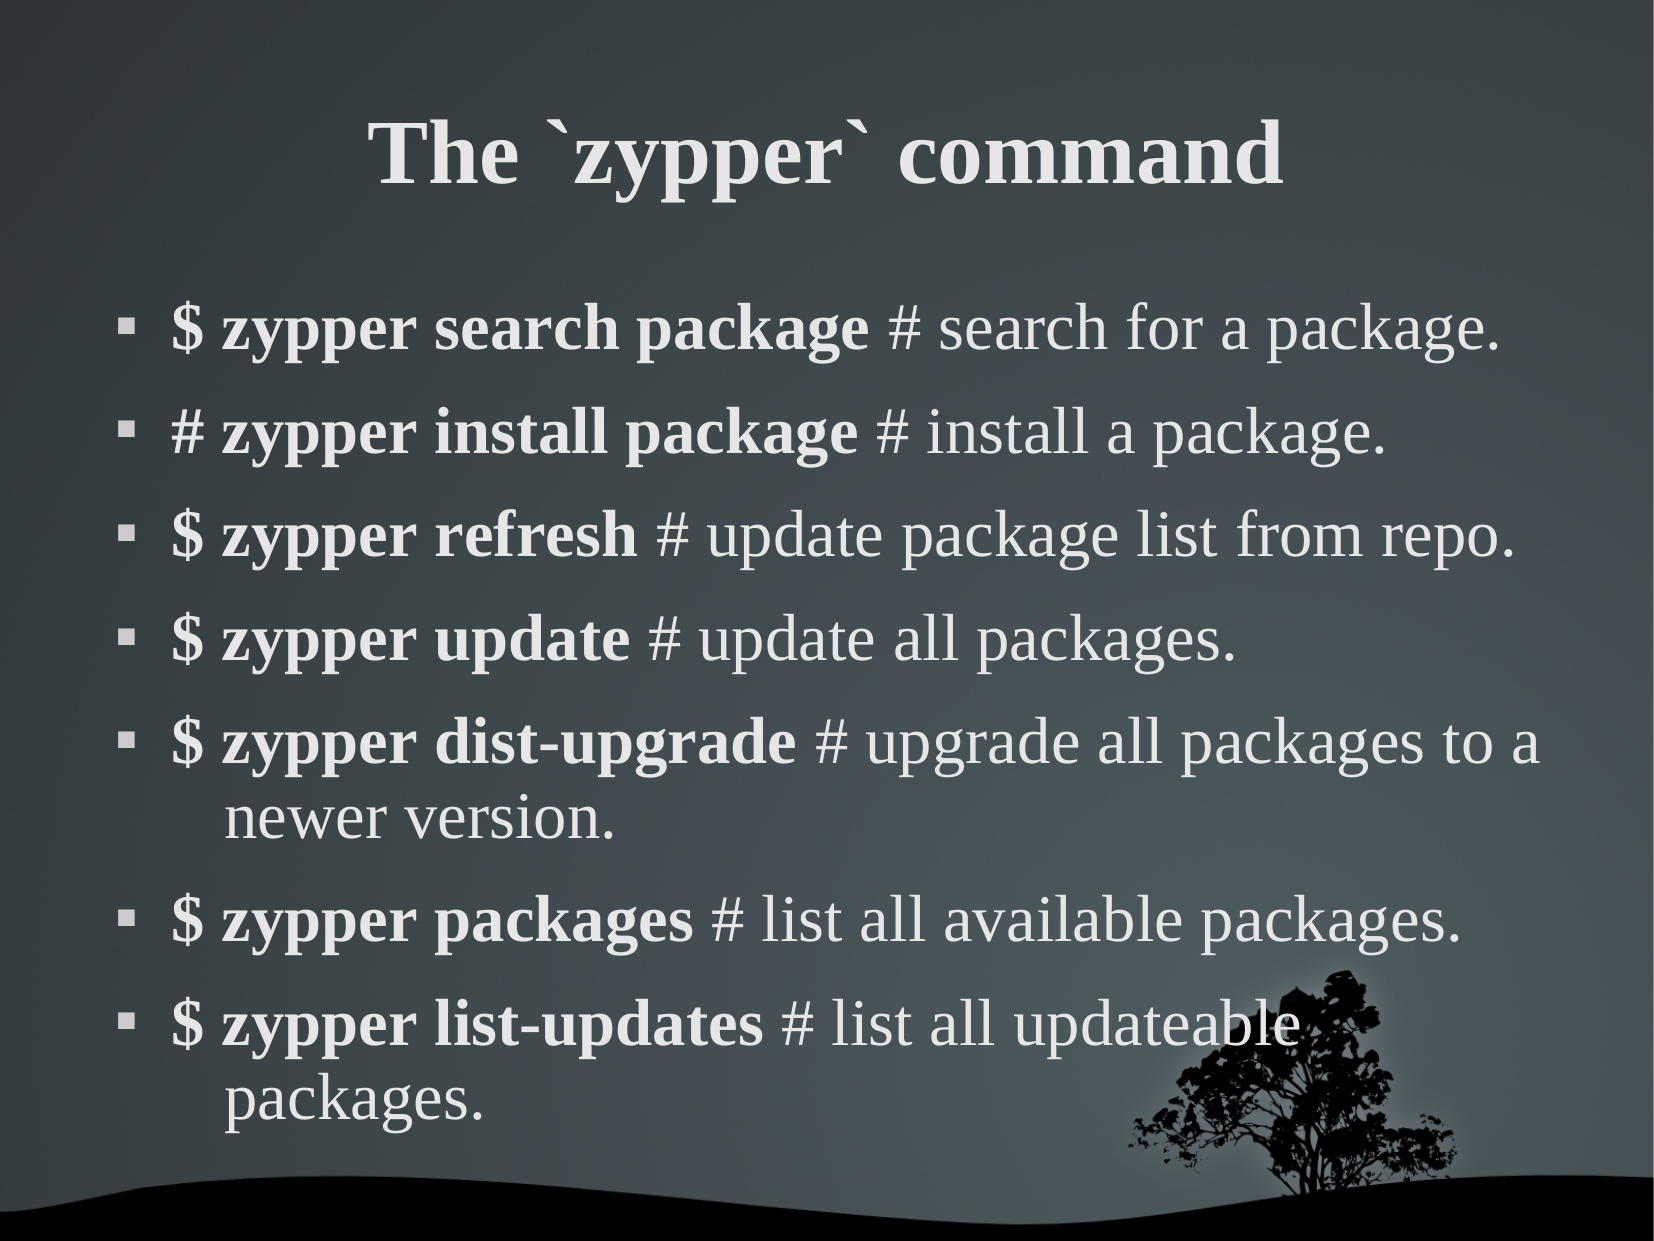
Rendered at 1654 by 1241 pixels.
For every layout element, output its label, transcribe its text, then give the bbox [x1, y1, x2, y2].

list $ zypper search package # search for a package. # zypper install package # install a package. $ zypper refresh # update package list from repo. $ zypper update # update all packages. $ zypper dist-upgrade # upgrade all packages to a newer version. $ zypper packages # list all available packages. $ zypper list-updates # list all updateable packages. [82, 290, 1571, 1134]
picture [0, 0, 1654, 1241]
title The `zypper` command [82, 49, 1571, 257]
